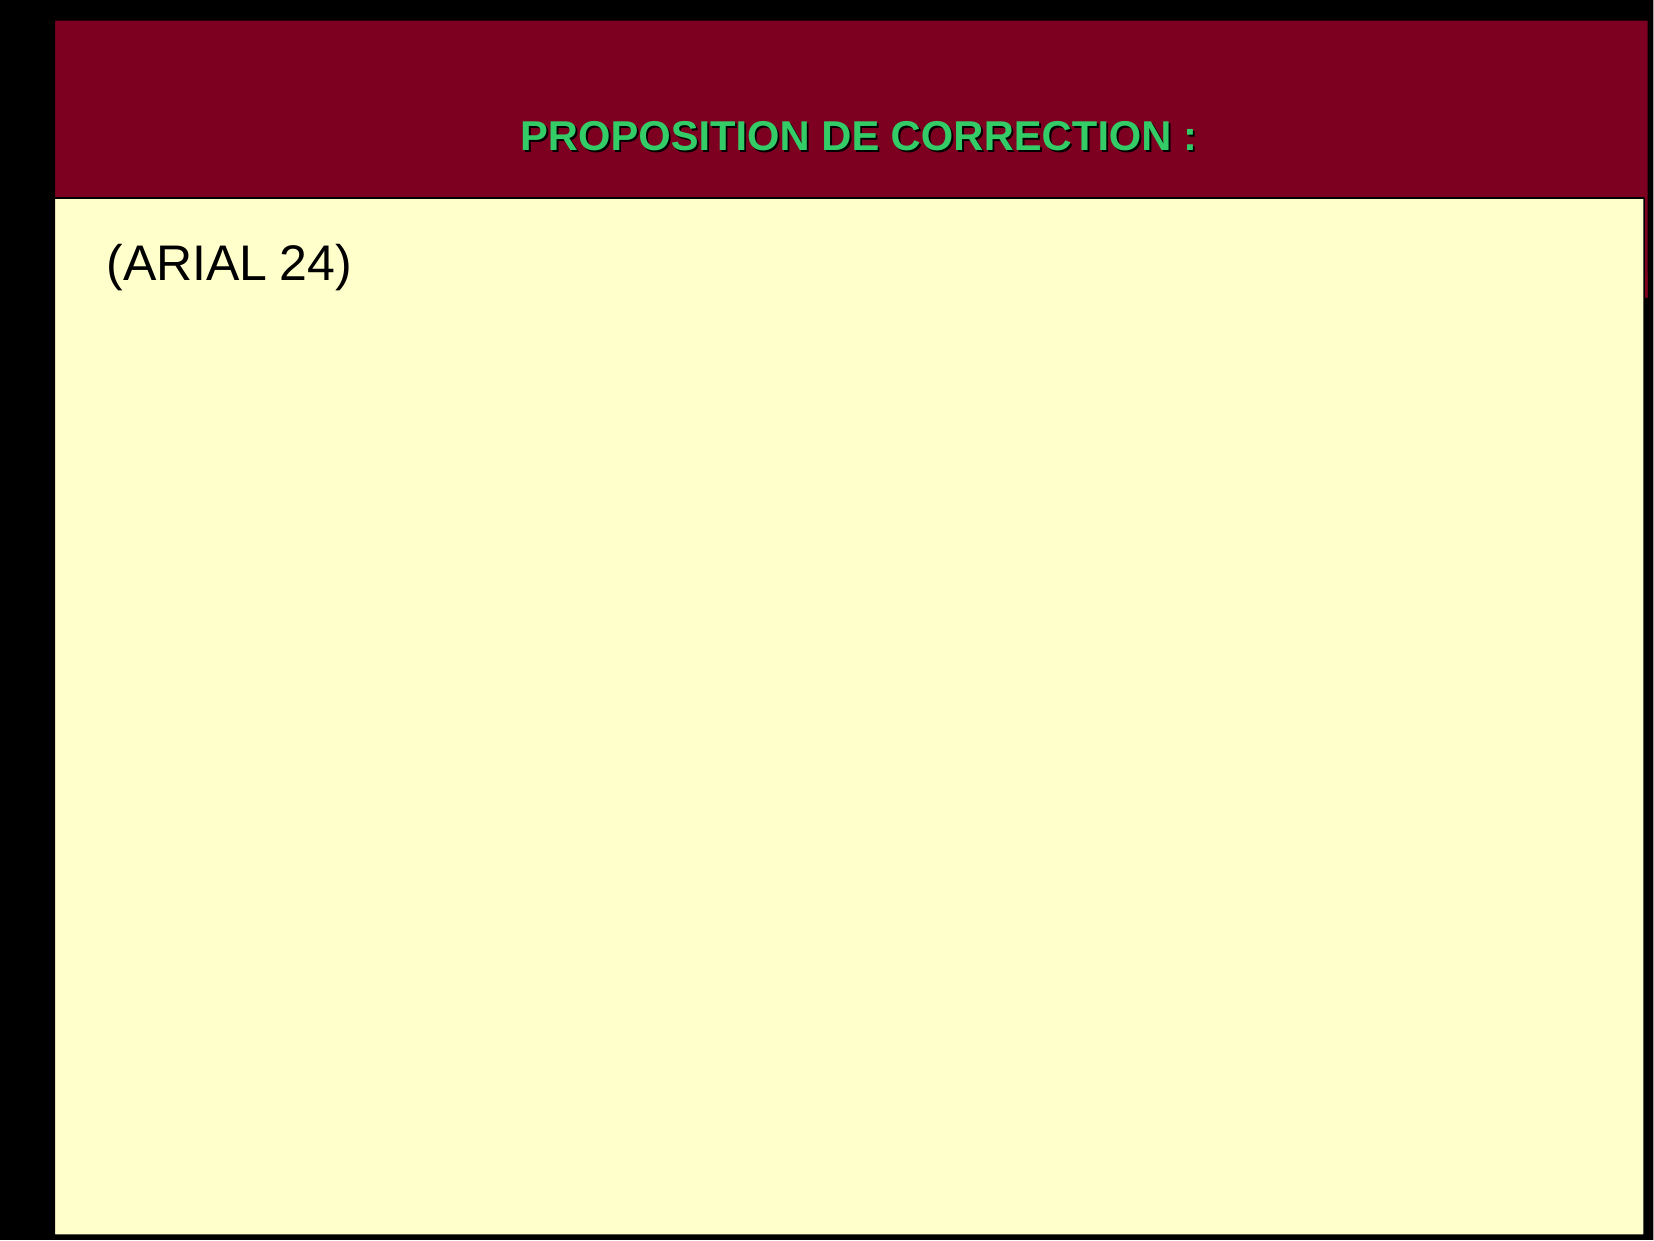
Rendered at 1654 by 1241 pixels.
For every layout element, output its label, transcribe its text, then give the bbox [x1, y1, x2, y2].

text_box [54, 198, 1645, 1236]
text_box PROPOSITION DE CORRECTION : [54, 19, 1649, 299]
text_box (ARIAL 24) [91, 227, 1629, 299]
